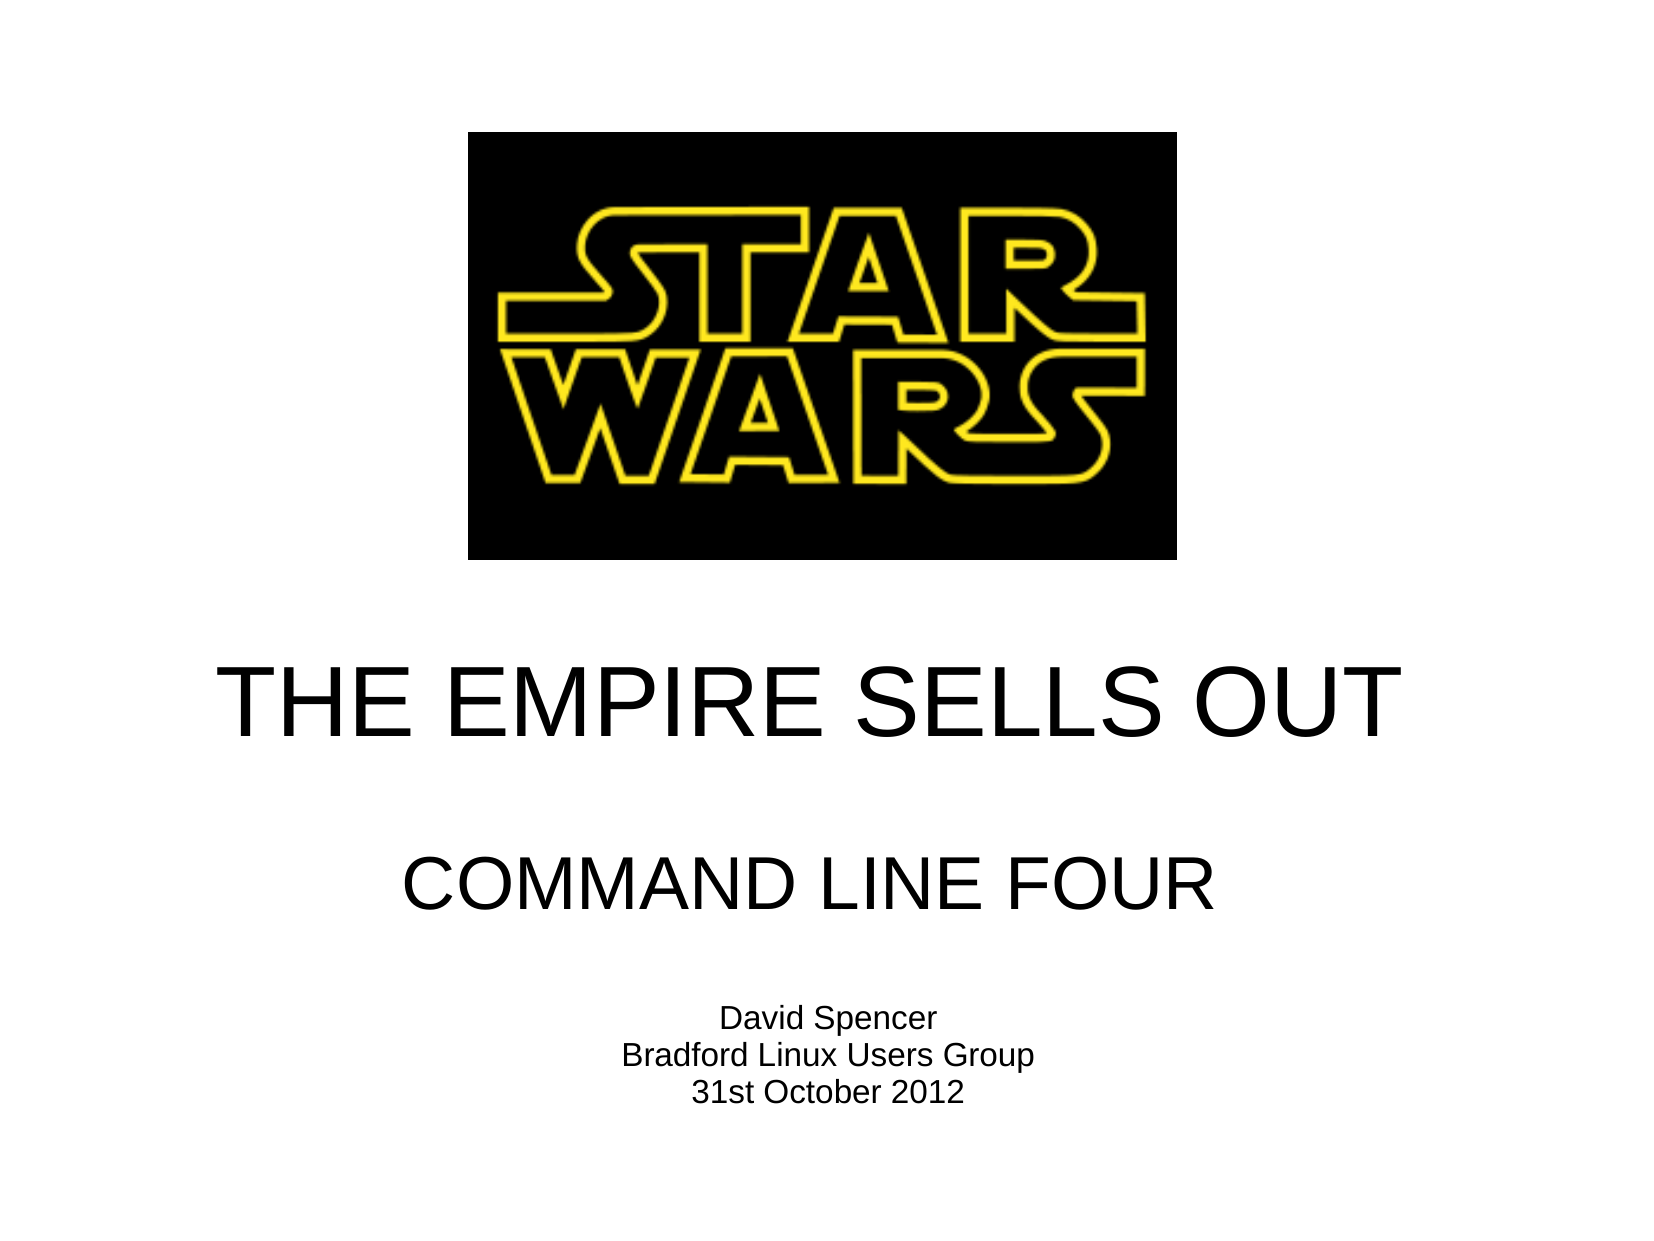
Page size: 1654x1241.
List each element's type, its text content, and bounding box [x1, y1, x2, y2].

title David Spencer Bradford Linux Users Group 31st October 2012 [84, 951, 1573, 1159]
picture [468, 132, 1177, 560]
subtitle THE EMPIRE SELLS OUT COMMAND LINE FOUR [82, 426, 1538, 1146]
